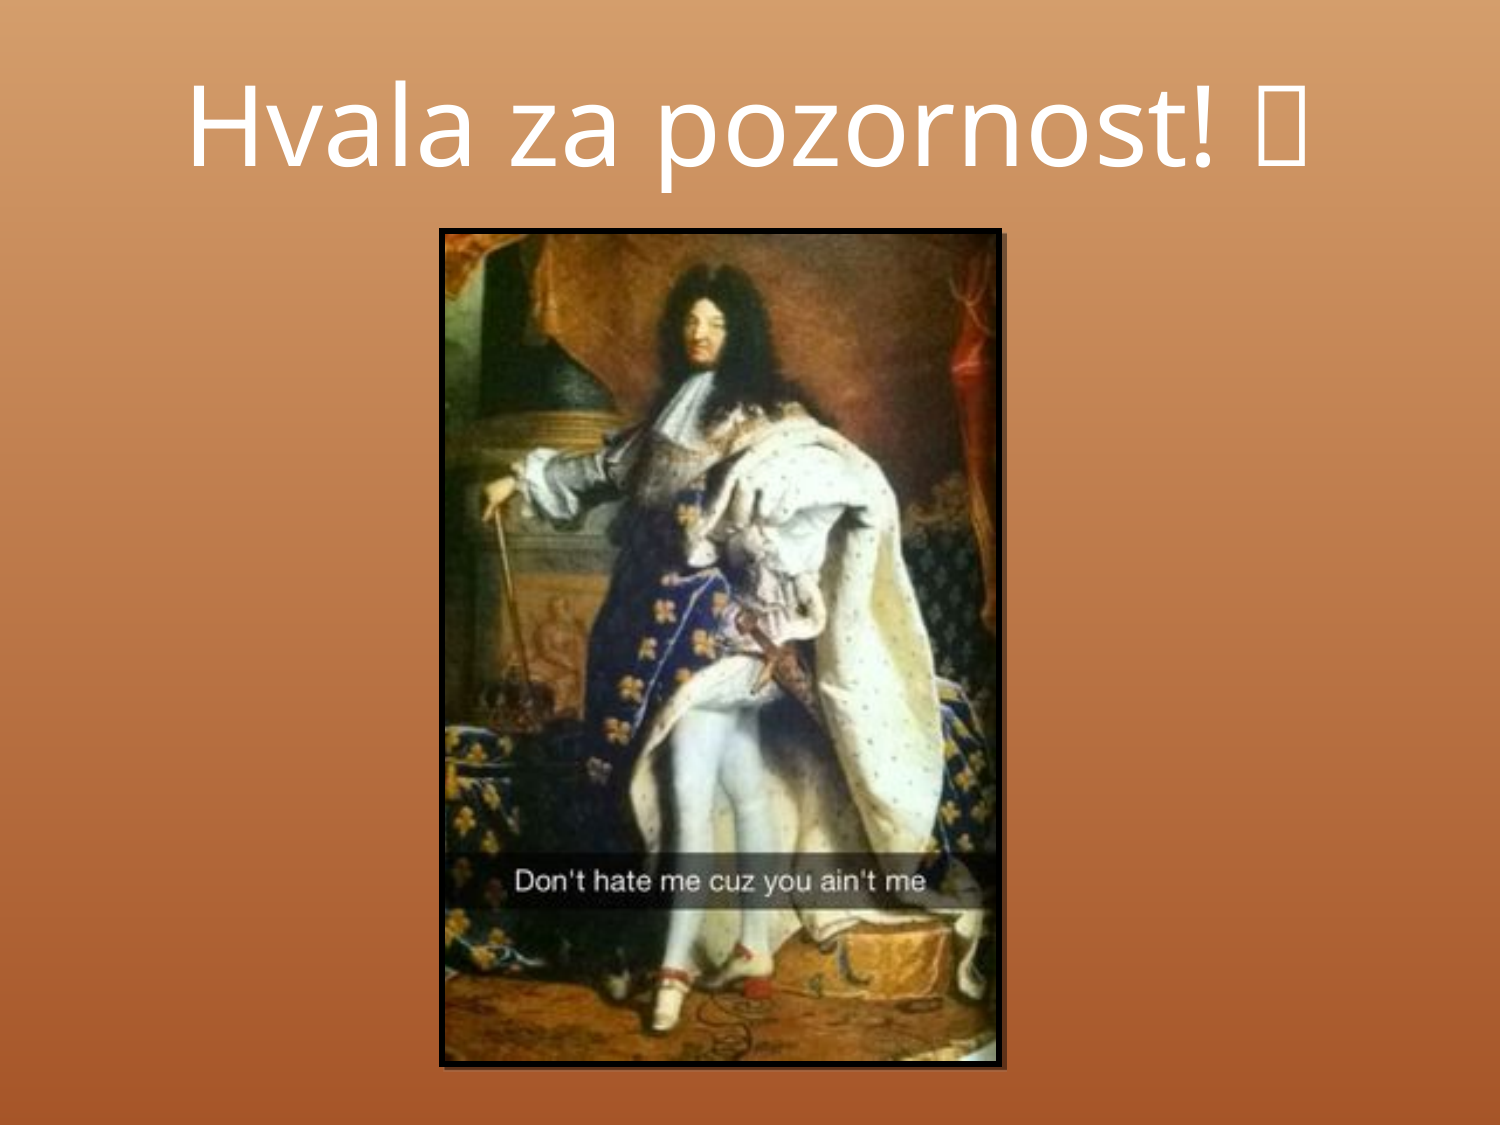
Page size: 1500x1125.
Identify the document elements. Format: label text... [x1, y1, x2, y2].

text_box Hvala za pozornost!  [0, 46, 1500, 197]
picture [445, 234, 997, 1061]
